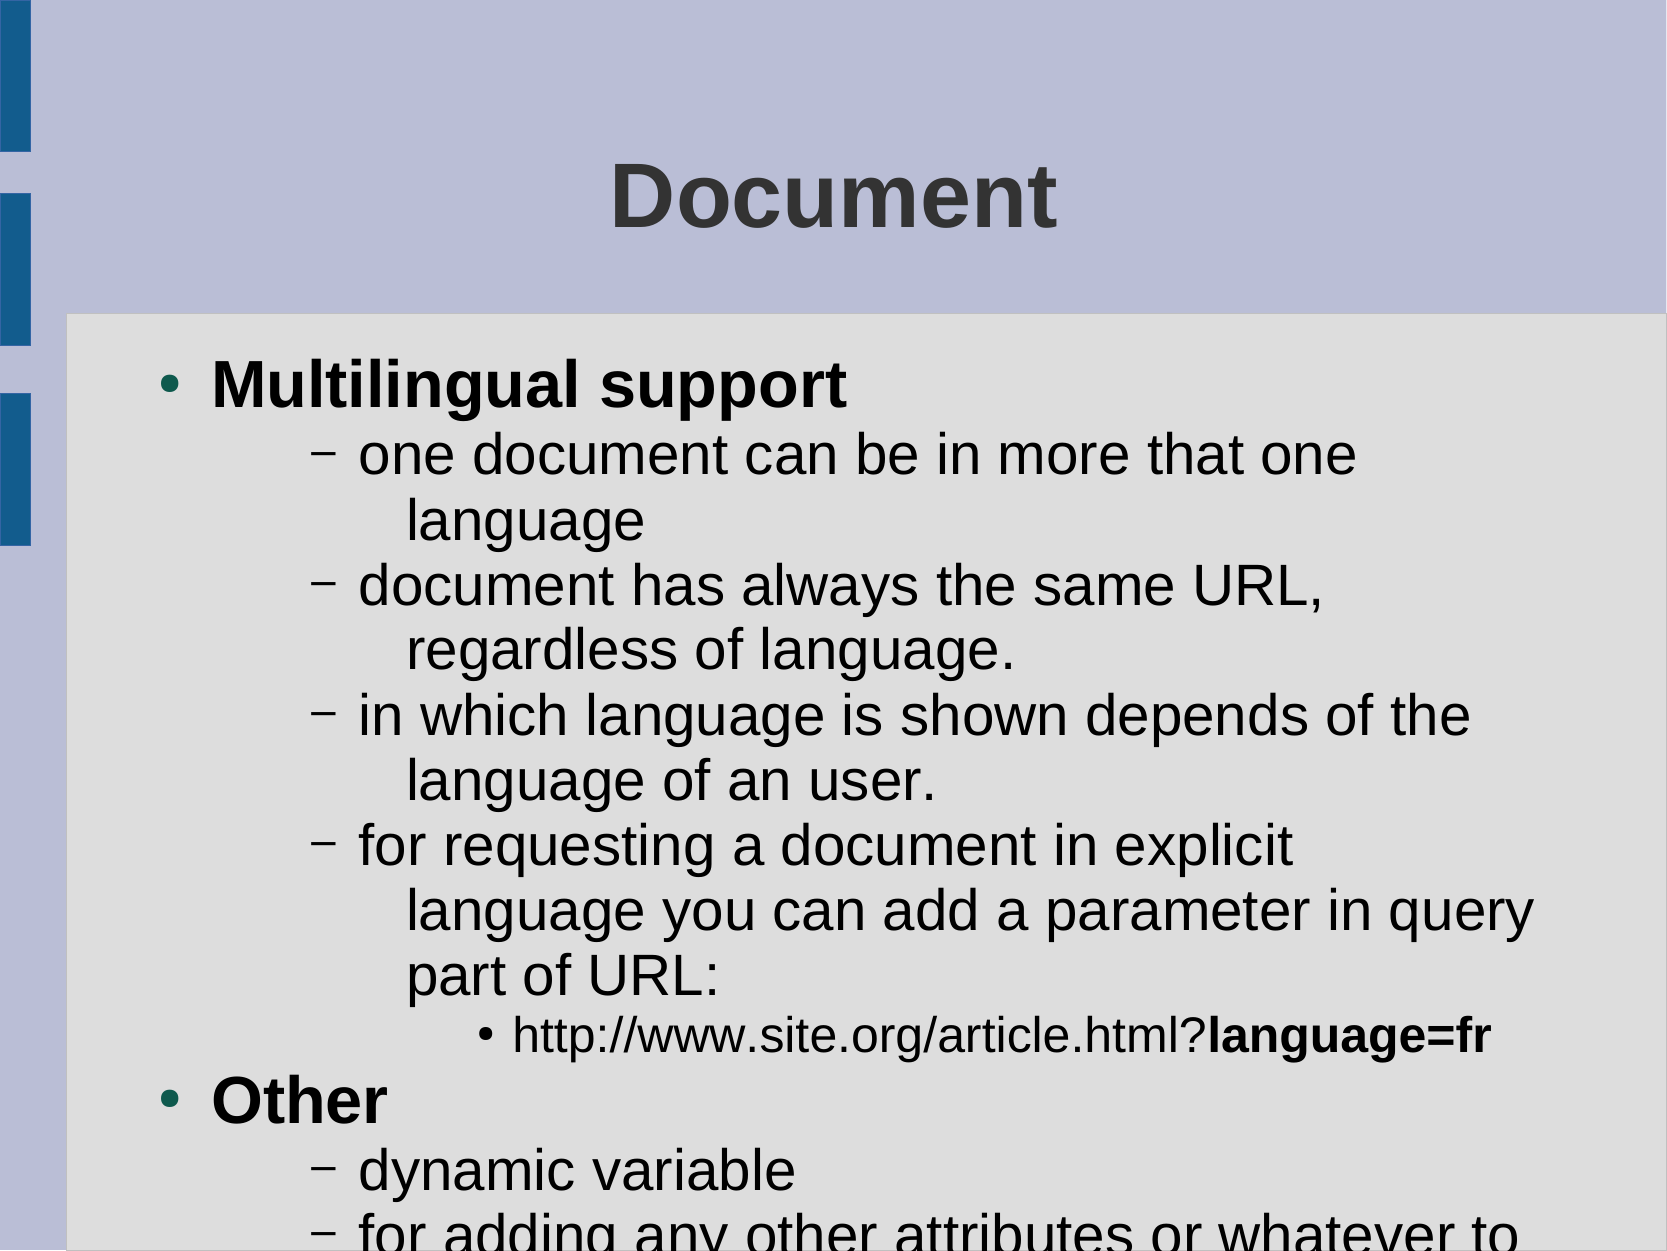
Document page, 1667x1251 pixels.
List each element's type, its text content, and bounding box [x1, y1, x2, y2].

title Document [122, 91, 1546, 301]
list Multilingual support one document can be in more that one language document has always the same URL, regardless of language. in which language is shown depends of the language of an user. for requesting a document in explicit language you can add a parameter in query part of URL: http://www.site.org/article.html?language=fr Other dynamic variable for adding any other attributes or whatever to the document [122, 347, 1546, 1204]
